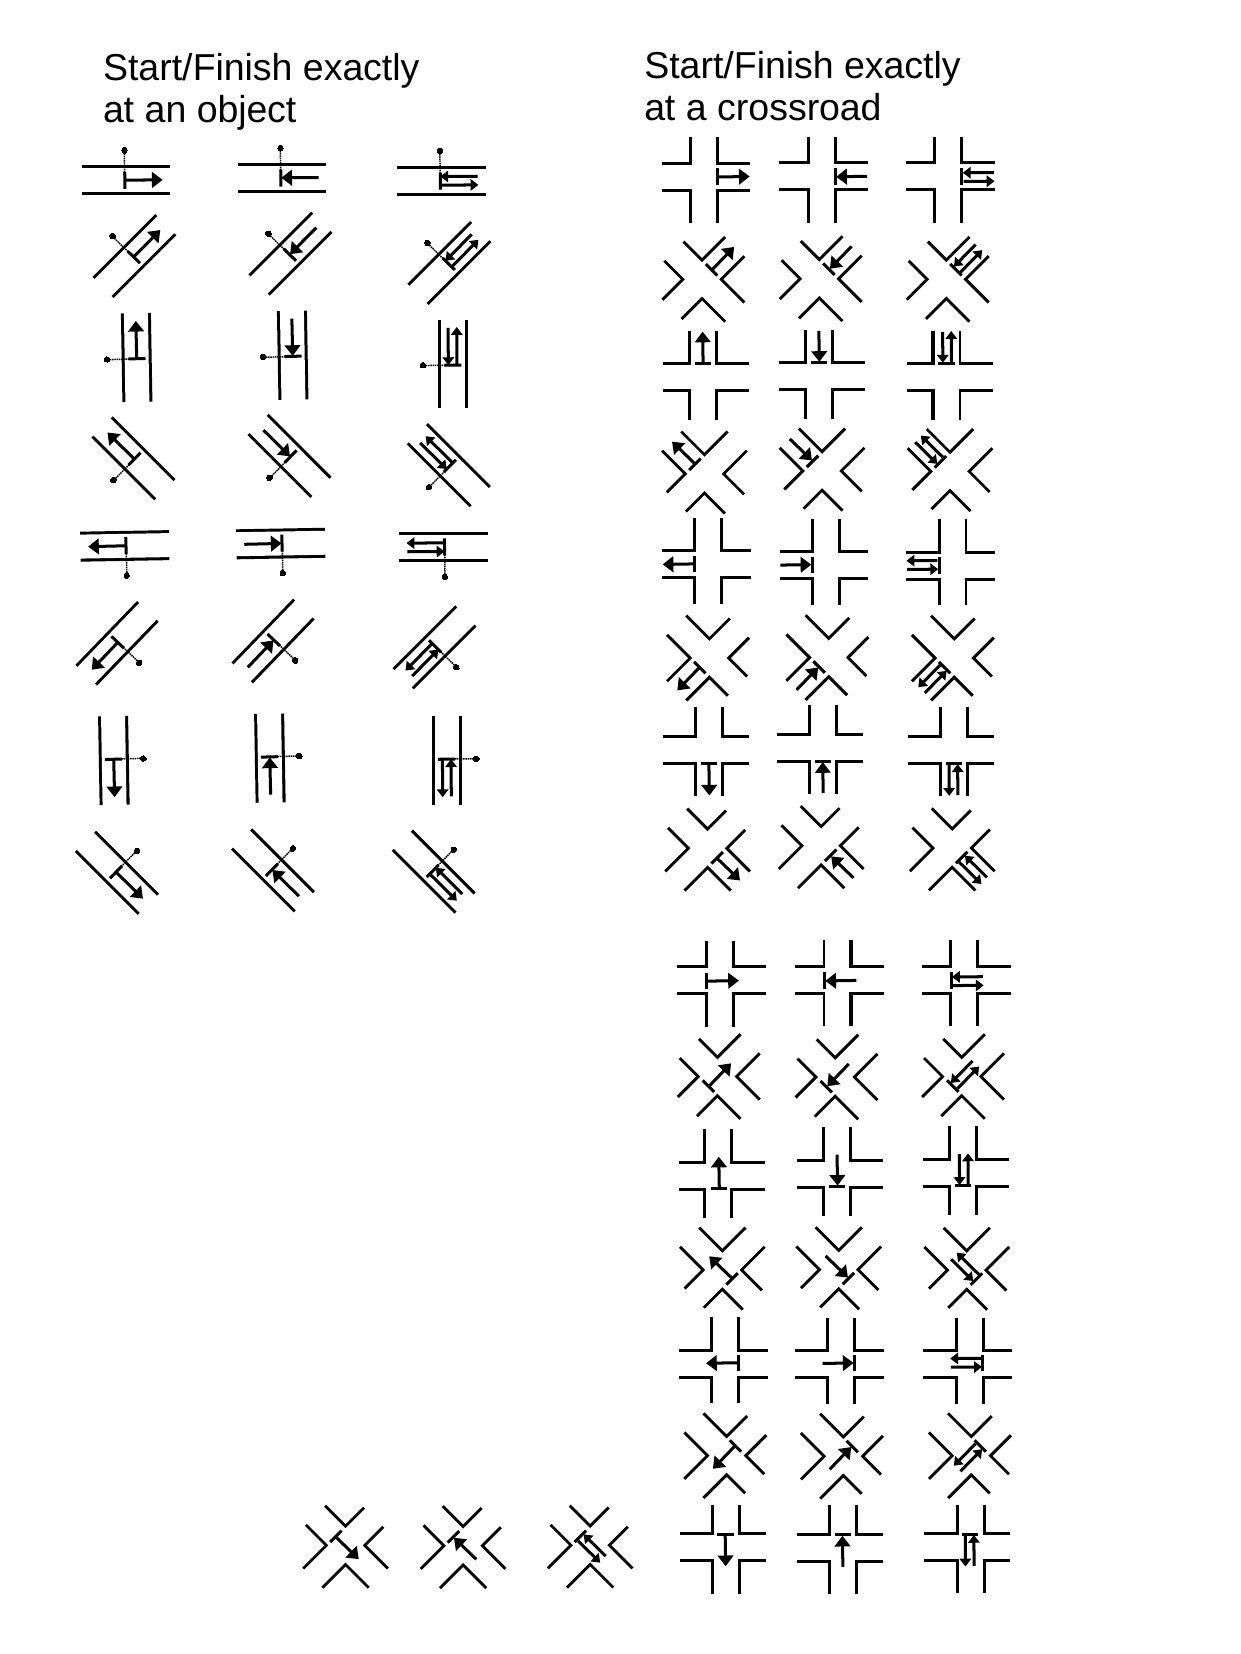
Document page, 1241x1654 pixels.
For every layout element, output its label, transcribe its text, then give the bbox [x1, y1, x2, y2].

text_box [296, 753, 303, 759]
text_box [266, 475, 273, 481]
text_box [121, 147, 128, 154]
text_box [453, 664, 460, 670]
text_box [292, 657, 298, 664]
text_box [124, 572, 130, 579]
text_box [473, 756, 480, 762]
text_box [290, 845, 296, 852]
text_box Start/Finish exactly at an object [88, 38, 451, 138]
text_box [140, 755, 147, 762]
text_box [277, 145, 284, 151]
text_box [104, 356, 110, 363]
text_box Start/Finish exactly at a crossroad [629, 37, 1013, 136]
text_box [424, 240, 431, 246]
text_box [109, 233, 116, 239]
text_box [265, 231, 272, 237]
text_box [110, 477, 117, 483]
